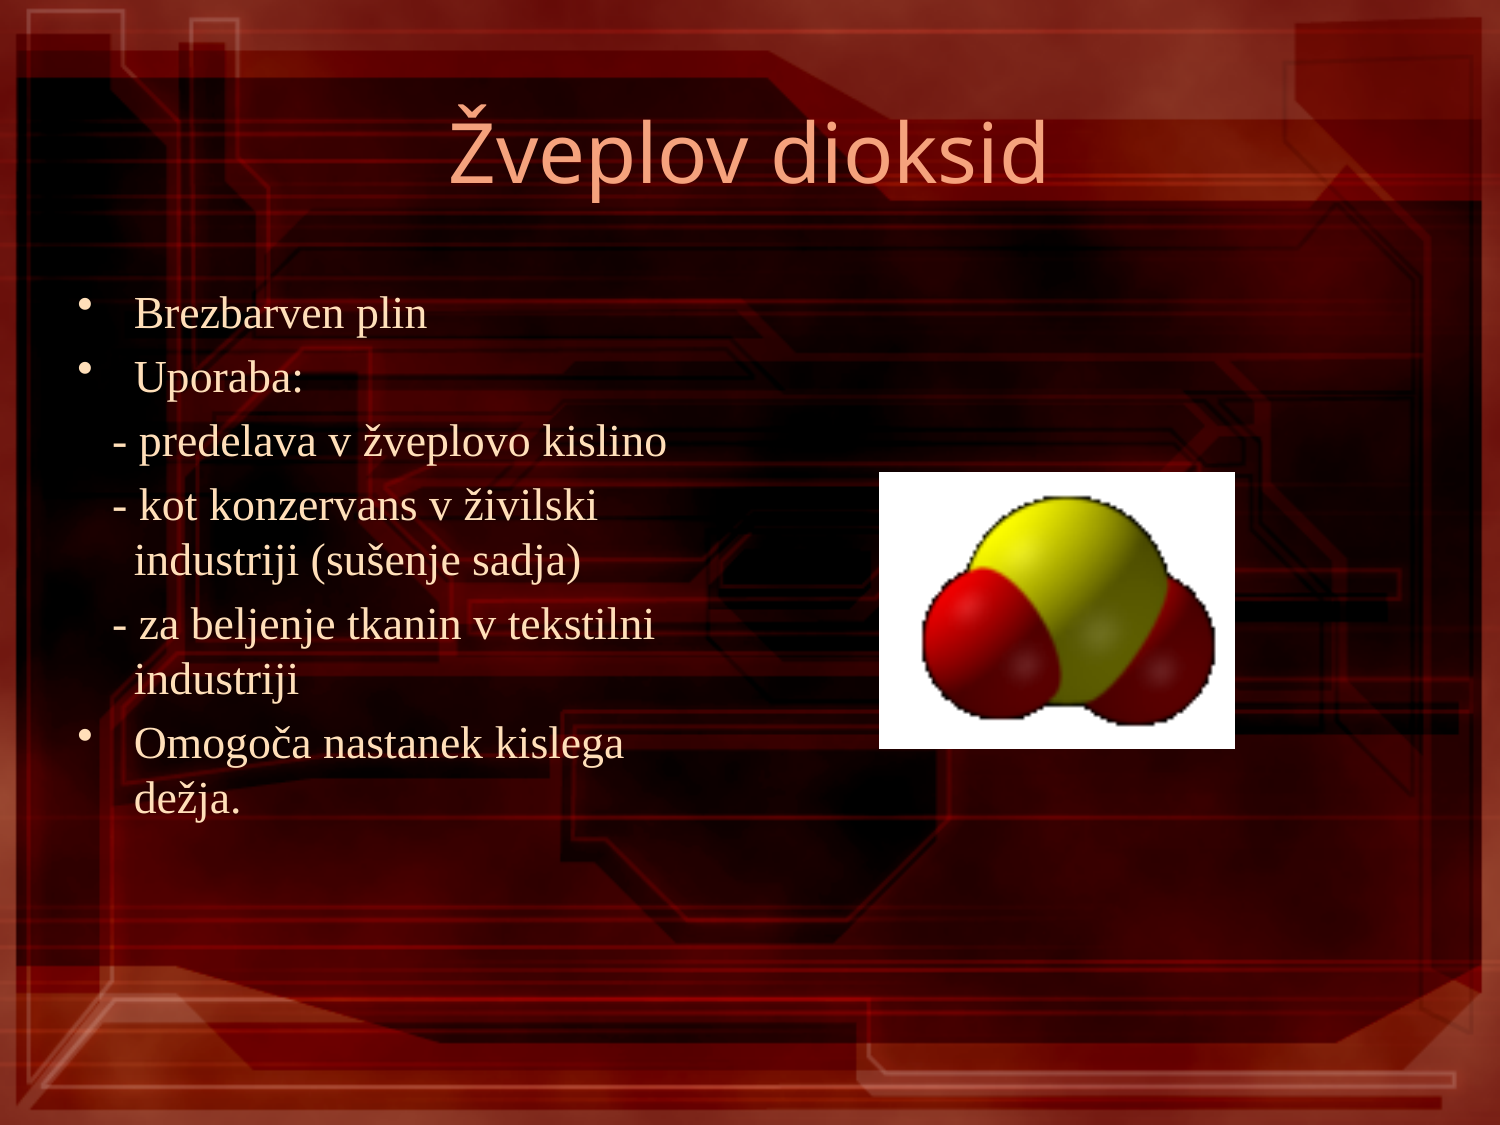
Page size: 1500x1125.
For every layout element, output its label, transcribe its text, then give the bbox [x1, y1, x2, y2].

picture [0, 0, 1500, 1125]
title Žveplov dioksid [62, 42, 1438, 258]
list Brezbarven plin Uporaba: - predelava v žveplovo kislino - kot konzervans v živilski industriji (sušenje sadja) - za beljenje tkanin v tekstilni industriji Omogoča nastanek kislega dežja. [62, 275, 738, 1013]
